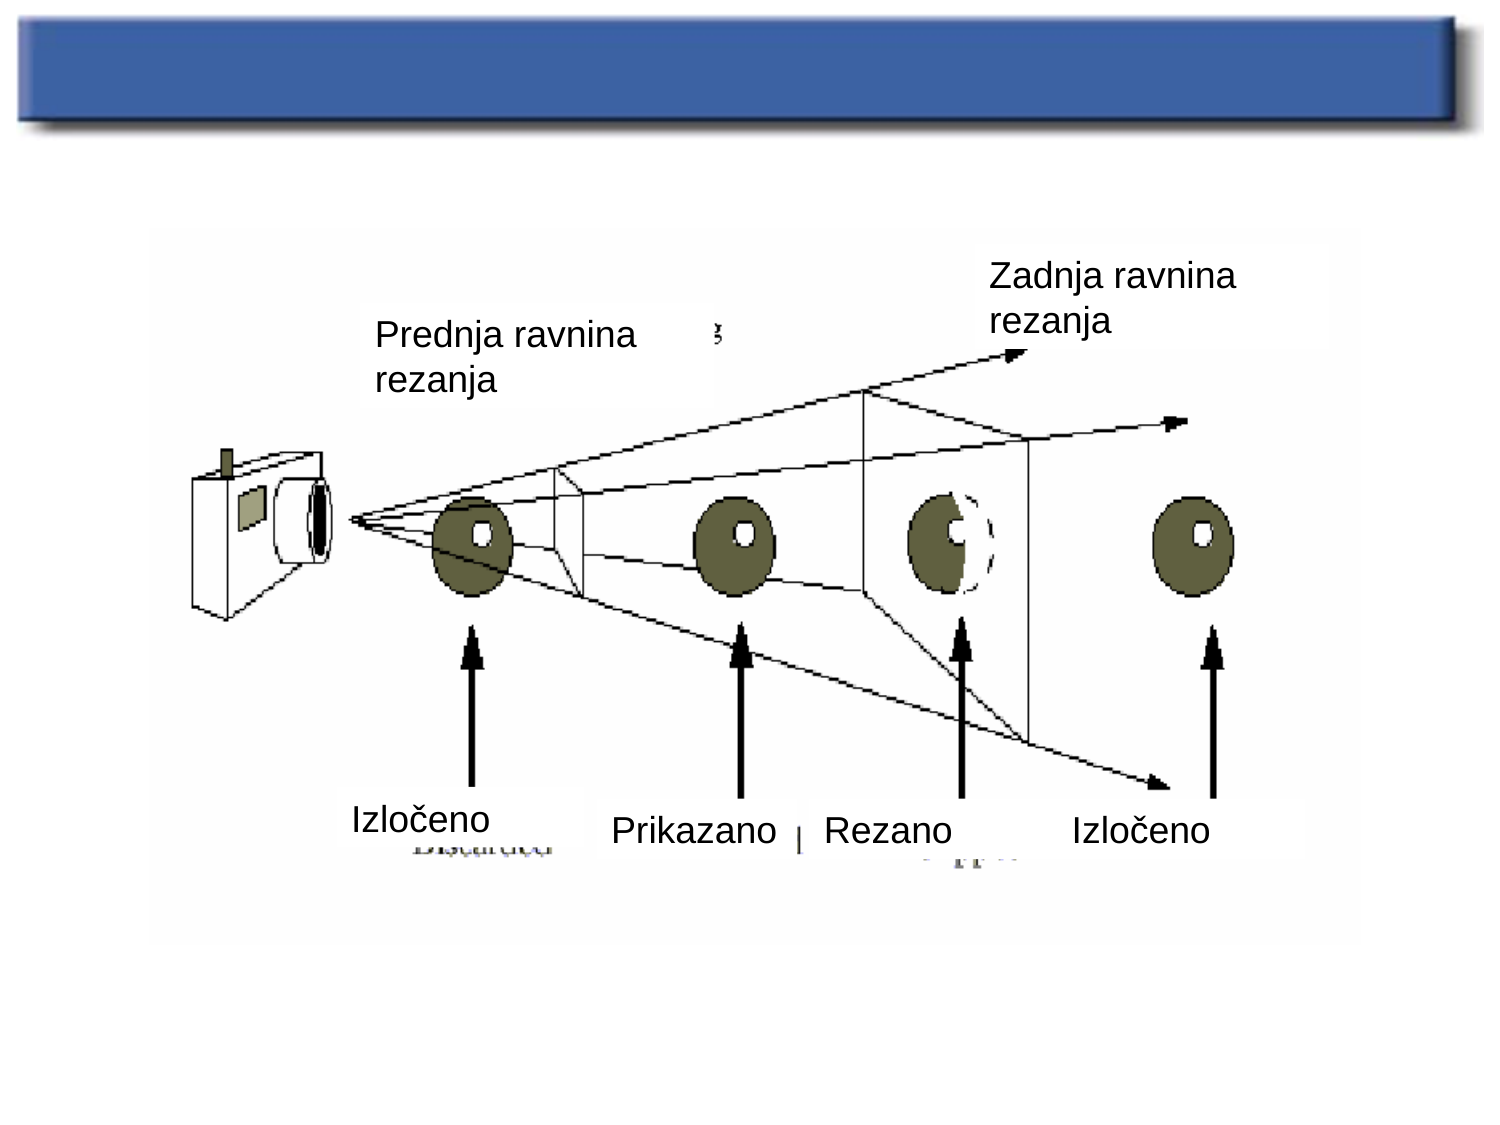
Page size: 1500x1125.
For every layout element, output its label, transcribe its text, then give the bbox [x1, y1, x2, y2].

picture [99, 144, 1401, 981]
text_box Izločeno [336, 786, 585, 848]
text_box Zadnja ravnina rezanja [974, 243, 1329, 349]
text_box Prednja ravnina rezanja [360, 302, 715, 409]
text_box Rezano [809, 798, 1056, 860]
text_box Izločeno [1056, 798, 1306, 860]
picture [16, 13, 1484, 141]
text_box Prikazano [596, 798, 798, 860]
